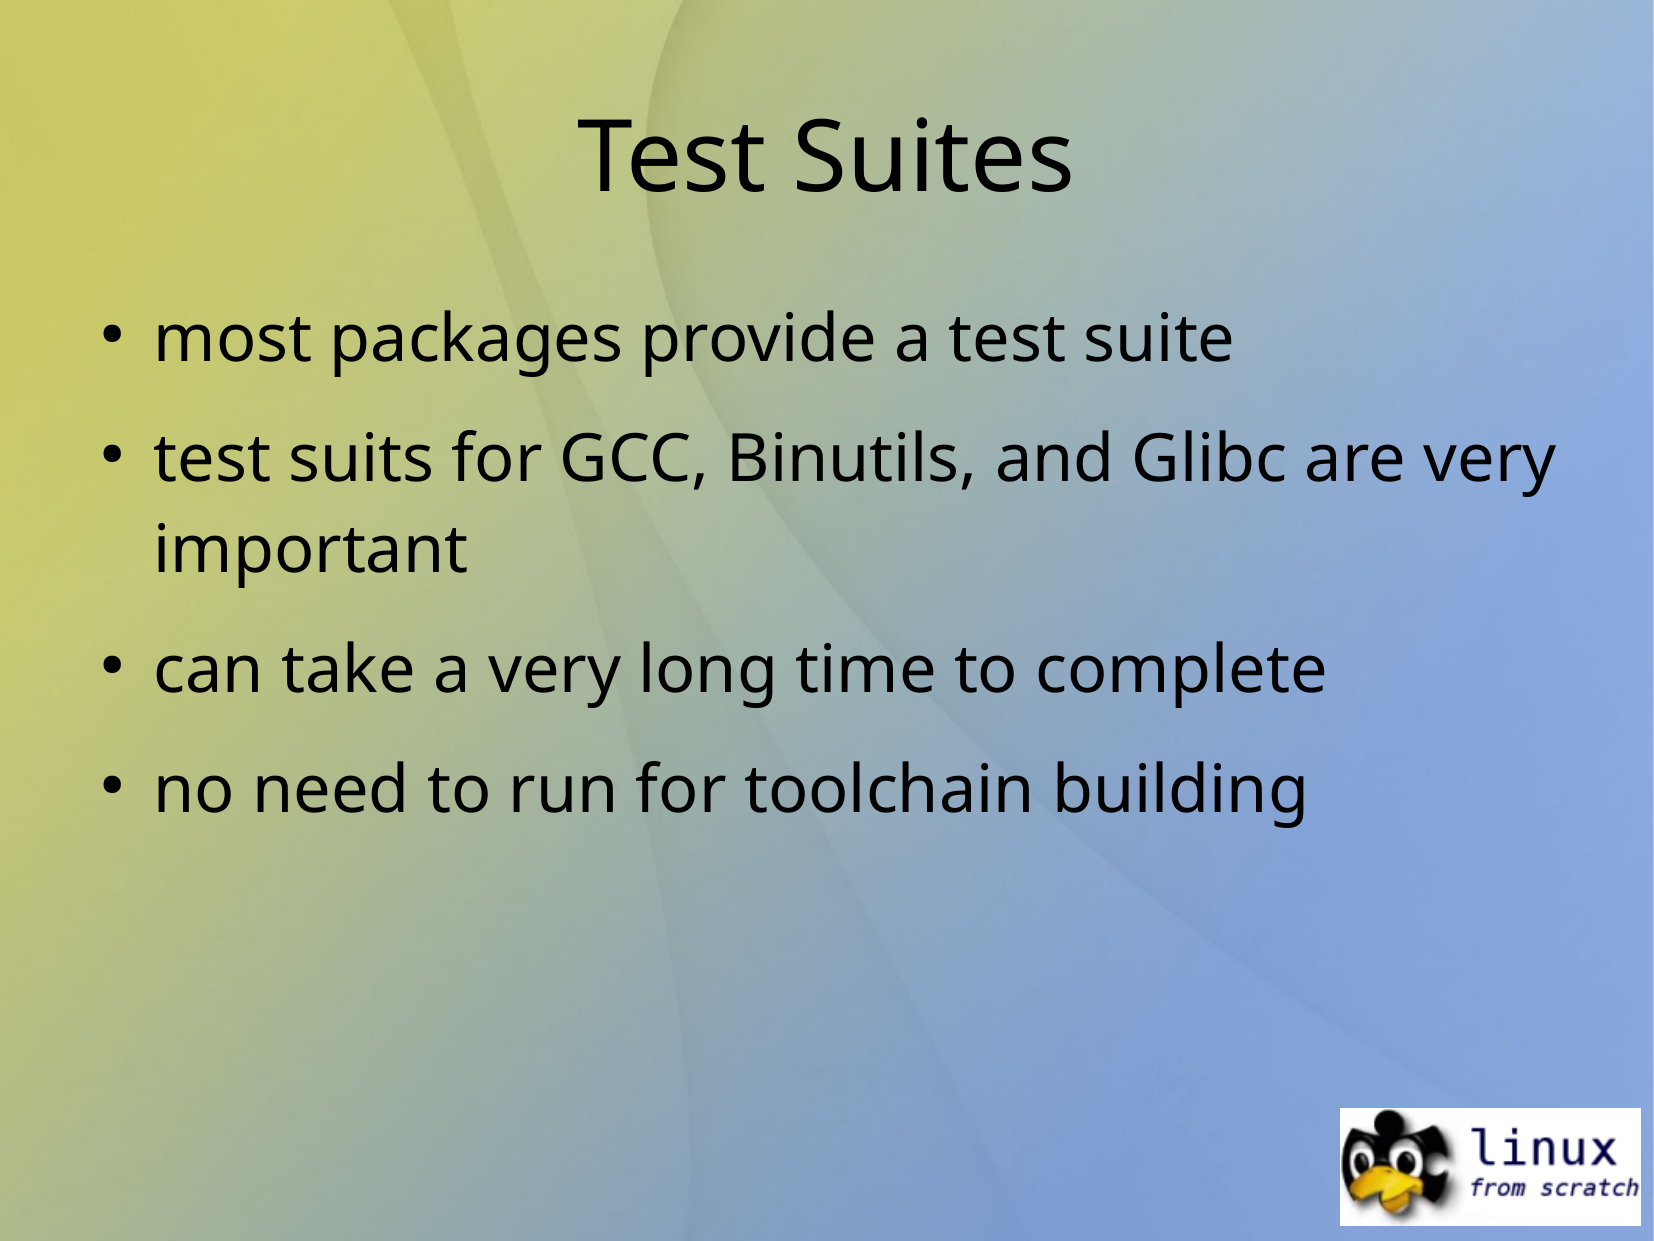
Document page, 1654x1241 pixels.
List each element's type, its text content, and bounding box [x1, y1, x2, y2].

picture [0, 0, 1654, 1241]
title Test Suites [82, 56, 1571, 250]
list most packages provide a test suite test suits for GCC, Binutils, and Glibc are very important can take a very long time to complete no need to run for toolchain building [82, 290, 1571, 1094]
